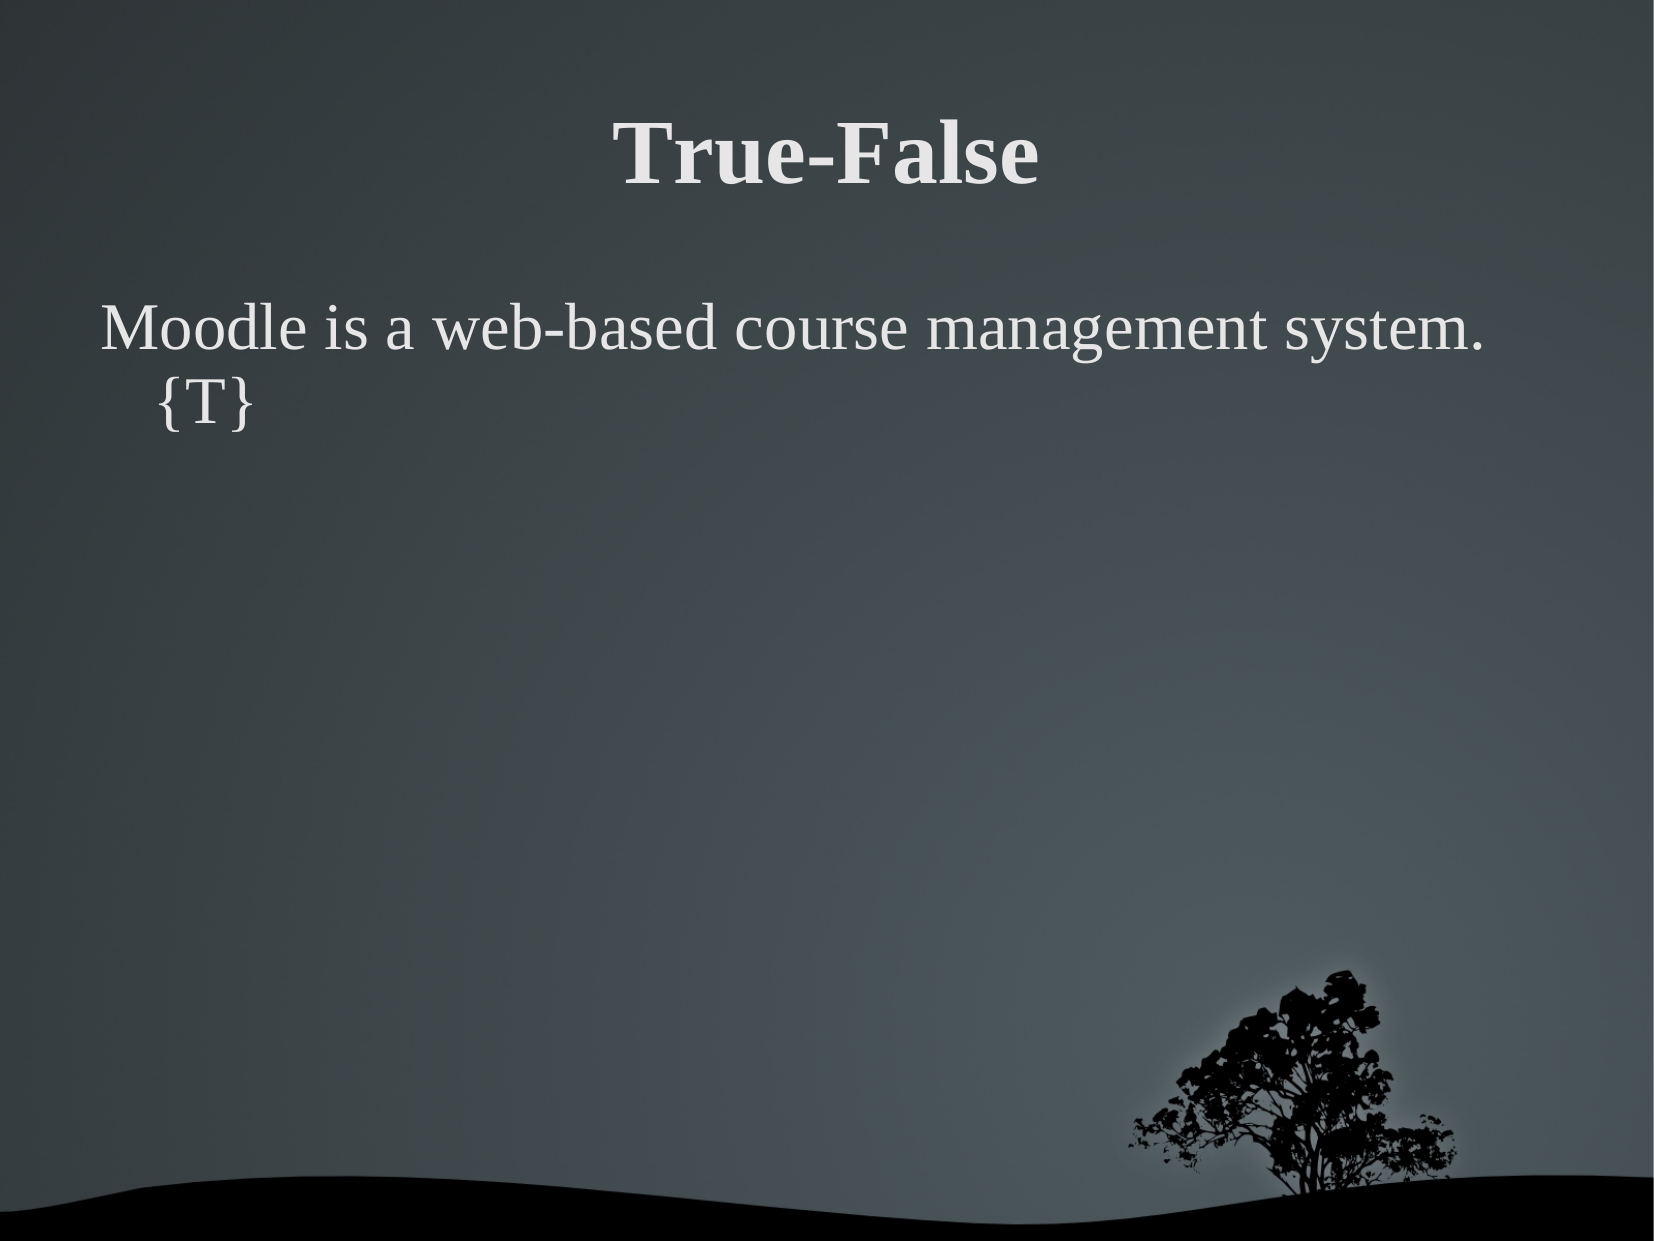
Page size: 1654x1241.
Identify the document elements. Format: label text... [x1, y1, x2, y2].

picture [0, 0, 1654, 1241]
list Moodle is a web-based course management system. {T} [82, 290, 1571, 1094]
title True-False [82, 56, 1571, 250]
